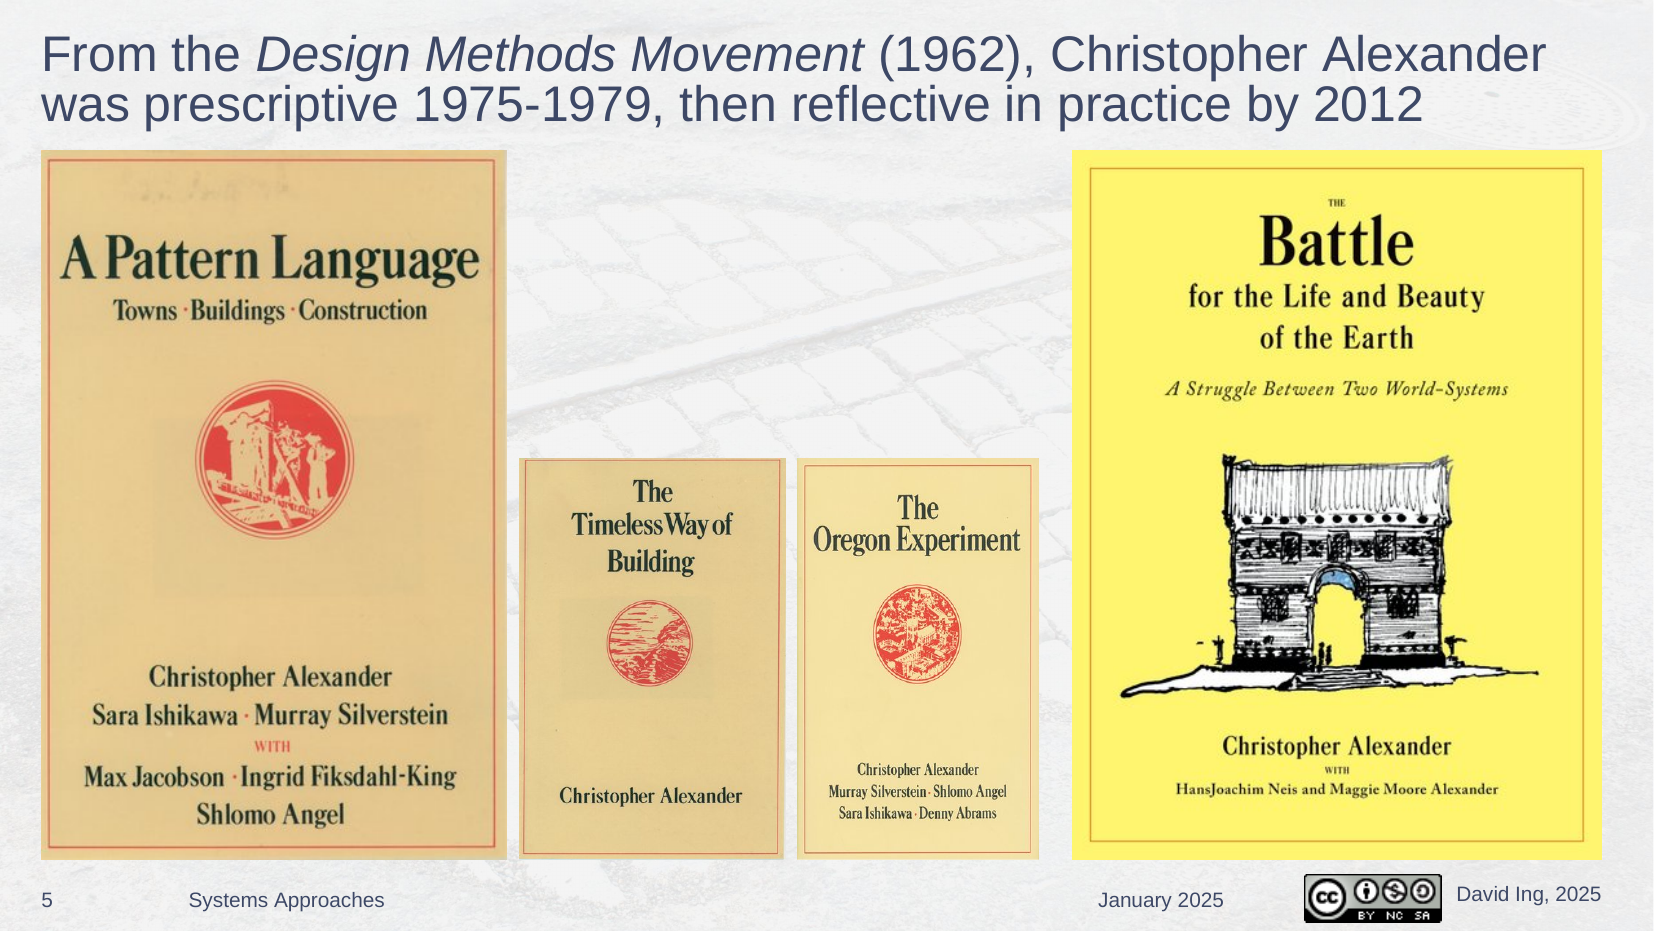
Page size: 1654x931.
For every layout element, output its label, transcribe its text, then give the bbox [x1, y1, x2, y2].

picture [0, 0, 1654, 931]
title From the Design Methods Movement (1962), Christopher Alexander was prescriptive 1975-1979, then reflective in practice by 2012 [41, 30, 1613, 132]
